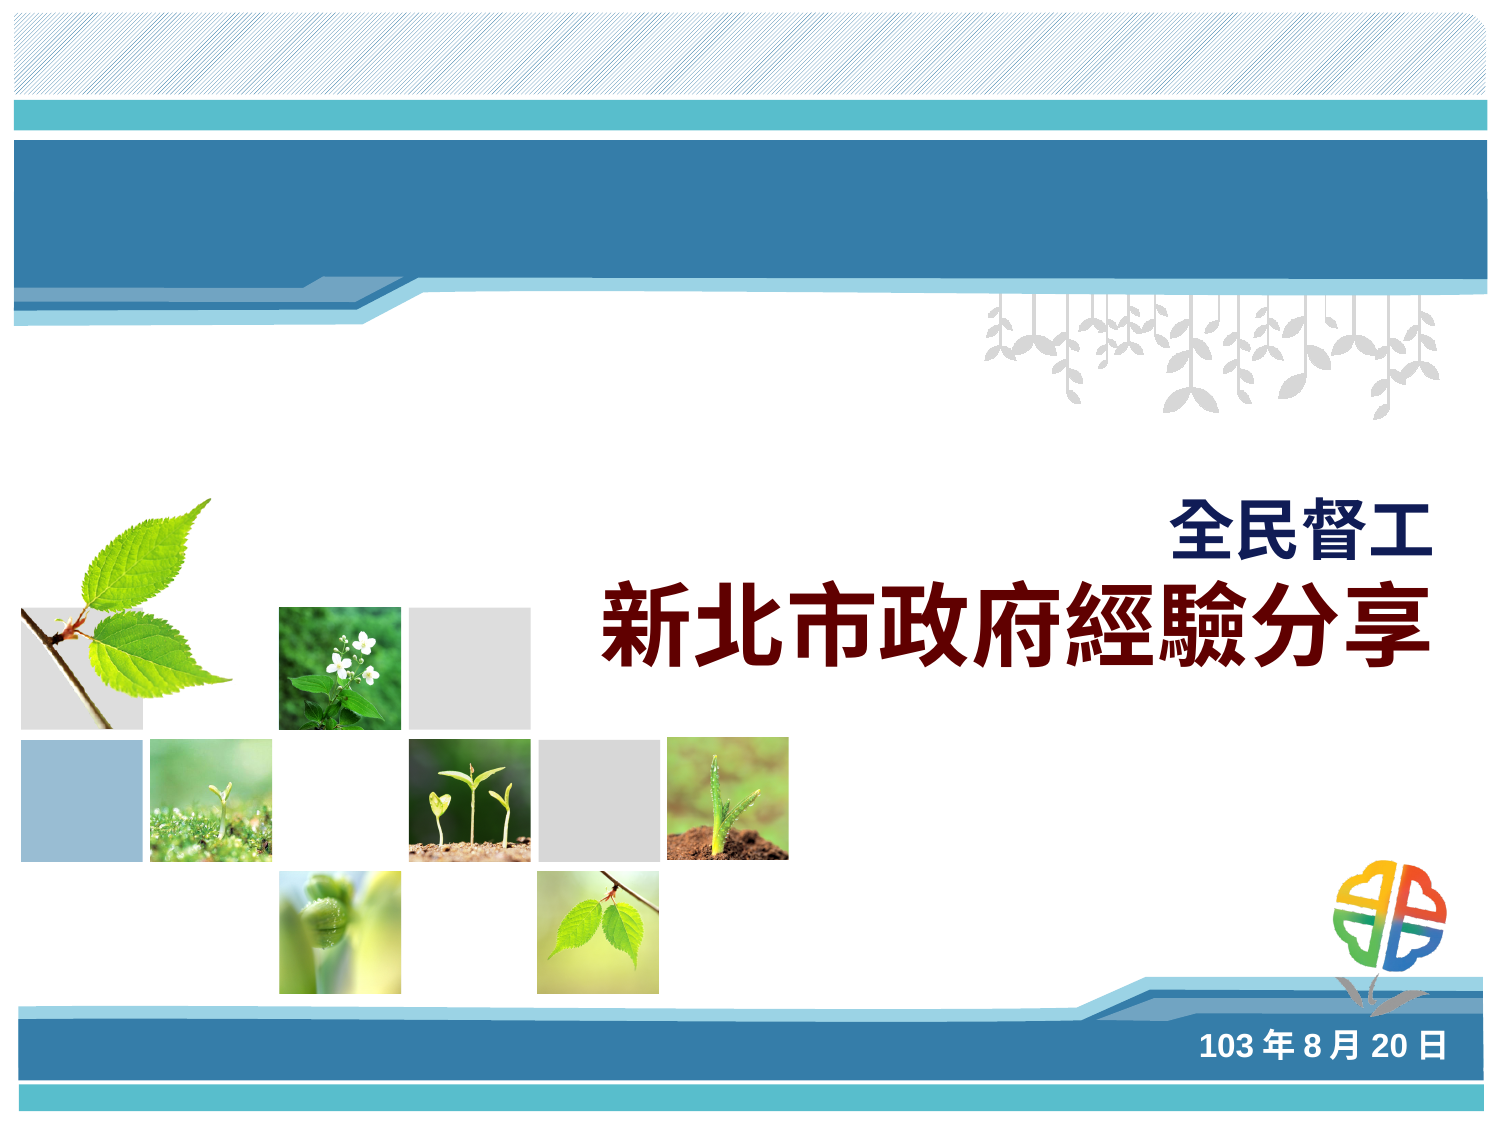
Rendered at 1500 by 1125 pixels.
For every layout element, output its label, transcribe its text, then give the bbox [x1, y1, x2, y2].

picture [150, 739, 273, 862]
picture [21, 477, 243, 729]
picture [1314, 852, 1463, 1016]
title 全民督工 新北市政府經驗分享 [462, 462, 1450, 704]
picture [408, 739, 531, 862]
picture [537, 871, 659, 994]
subtitle 103年8月20日 [675, 1016, 1465, 1083]
picture [667, 737, 789, 860]
picture [279, 871, 402, 994]
picture [279, 607, 402, 730]
